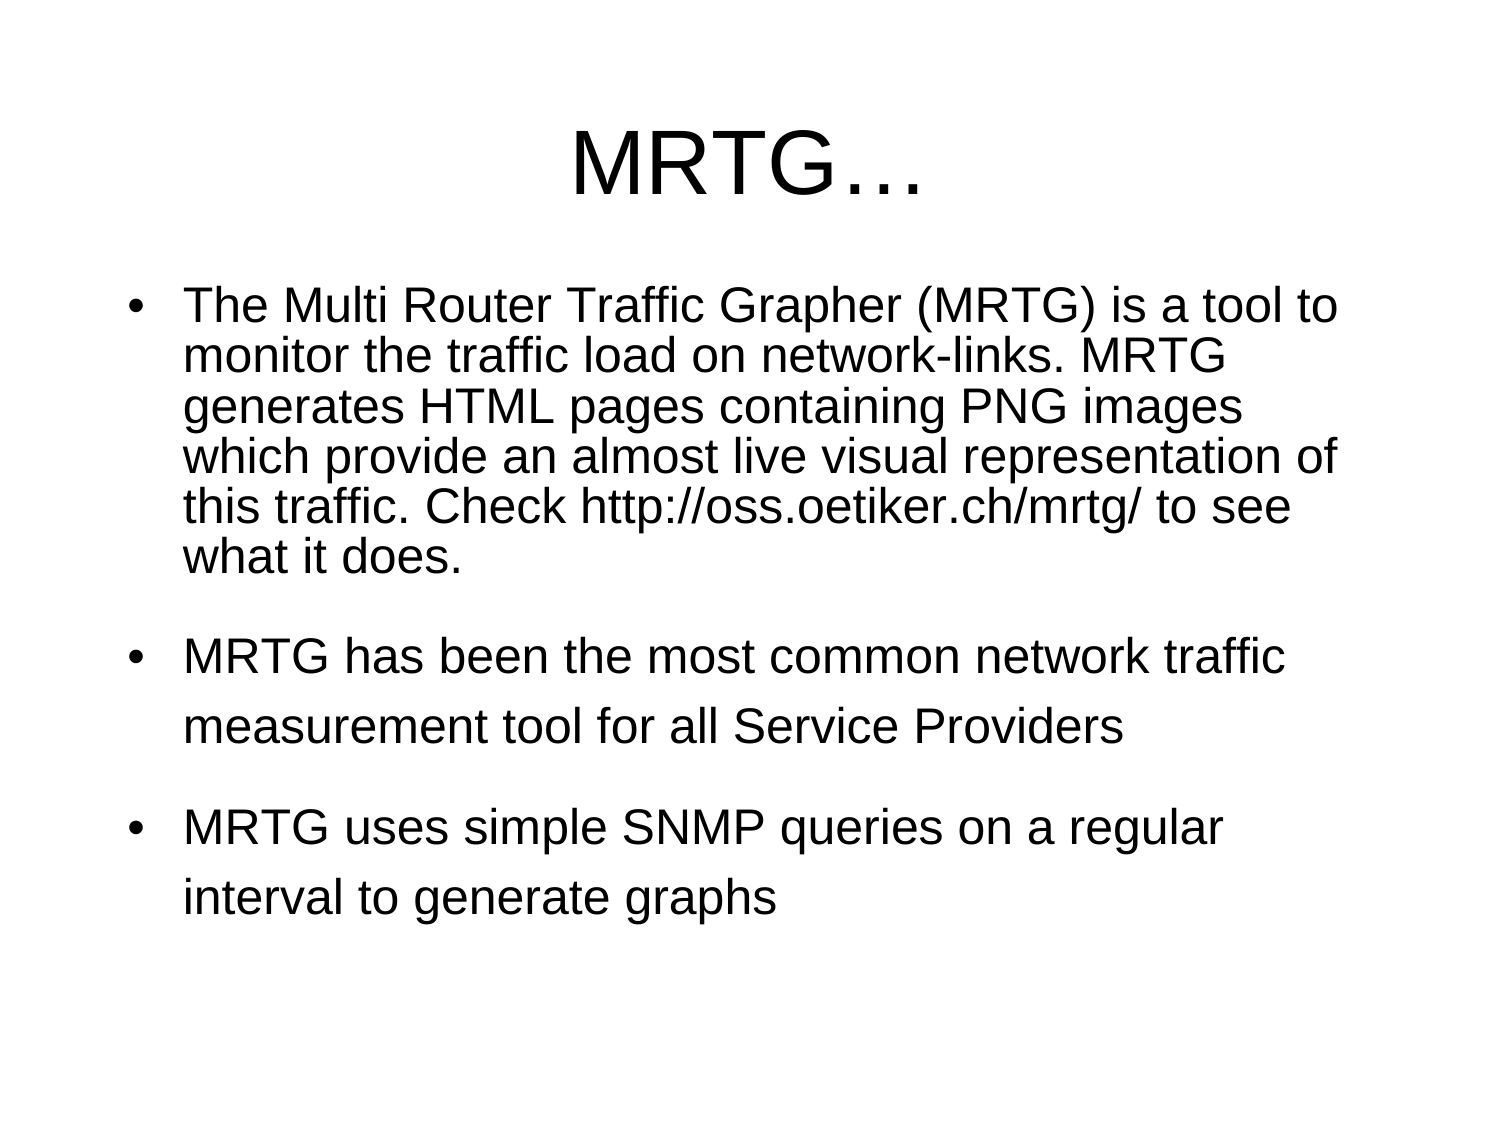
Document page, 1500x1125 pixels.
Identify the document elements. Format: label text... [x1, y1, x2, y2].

title MRTG… [112, 99, 1388, 226]
list The Multi Router Traffic Grapher (MRTG) is a tool to monitor the traffic load on network-links. MRTG generates HTML pages containing PNG images which provide an almost live visual representation of this traffic. Check http://oss.oetiker.ch/mrtg/ to see what it does. MRTG has been the most common network traffic measurement tool for all Service Providers MRTG uses simple SNMP queries on a regular interval to generate graphs [112, 275, 1388, 1001]
